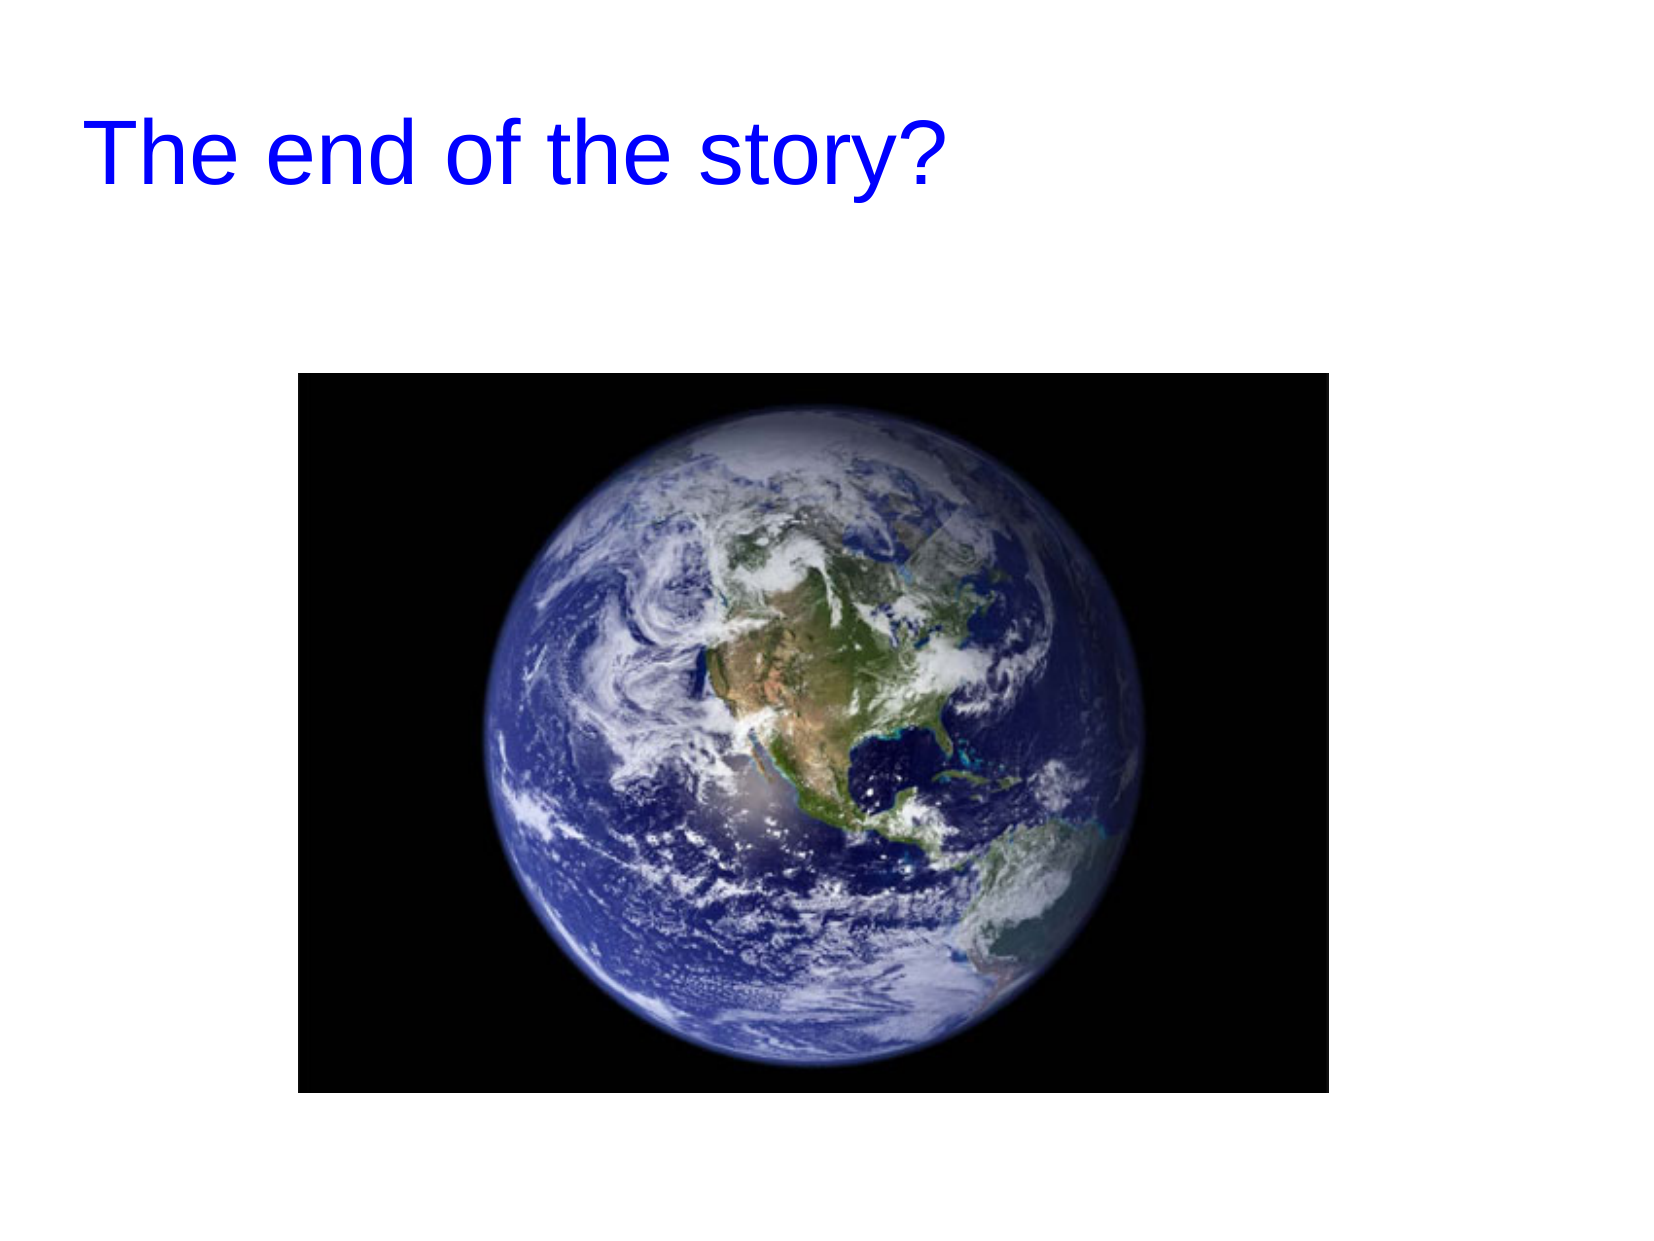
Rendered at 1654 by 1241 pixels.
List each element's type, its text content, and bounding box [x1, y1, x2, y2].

title The end of the story? [82, 49, 1571, 257]
picture [298, 373, 1329, 1093]
